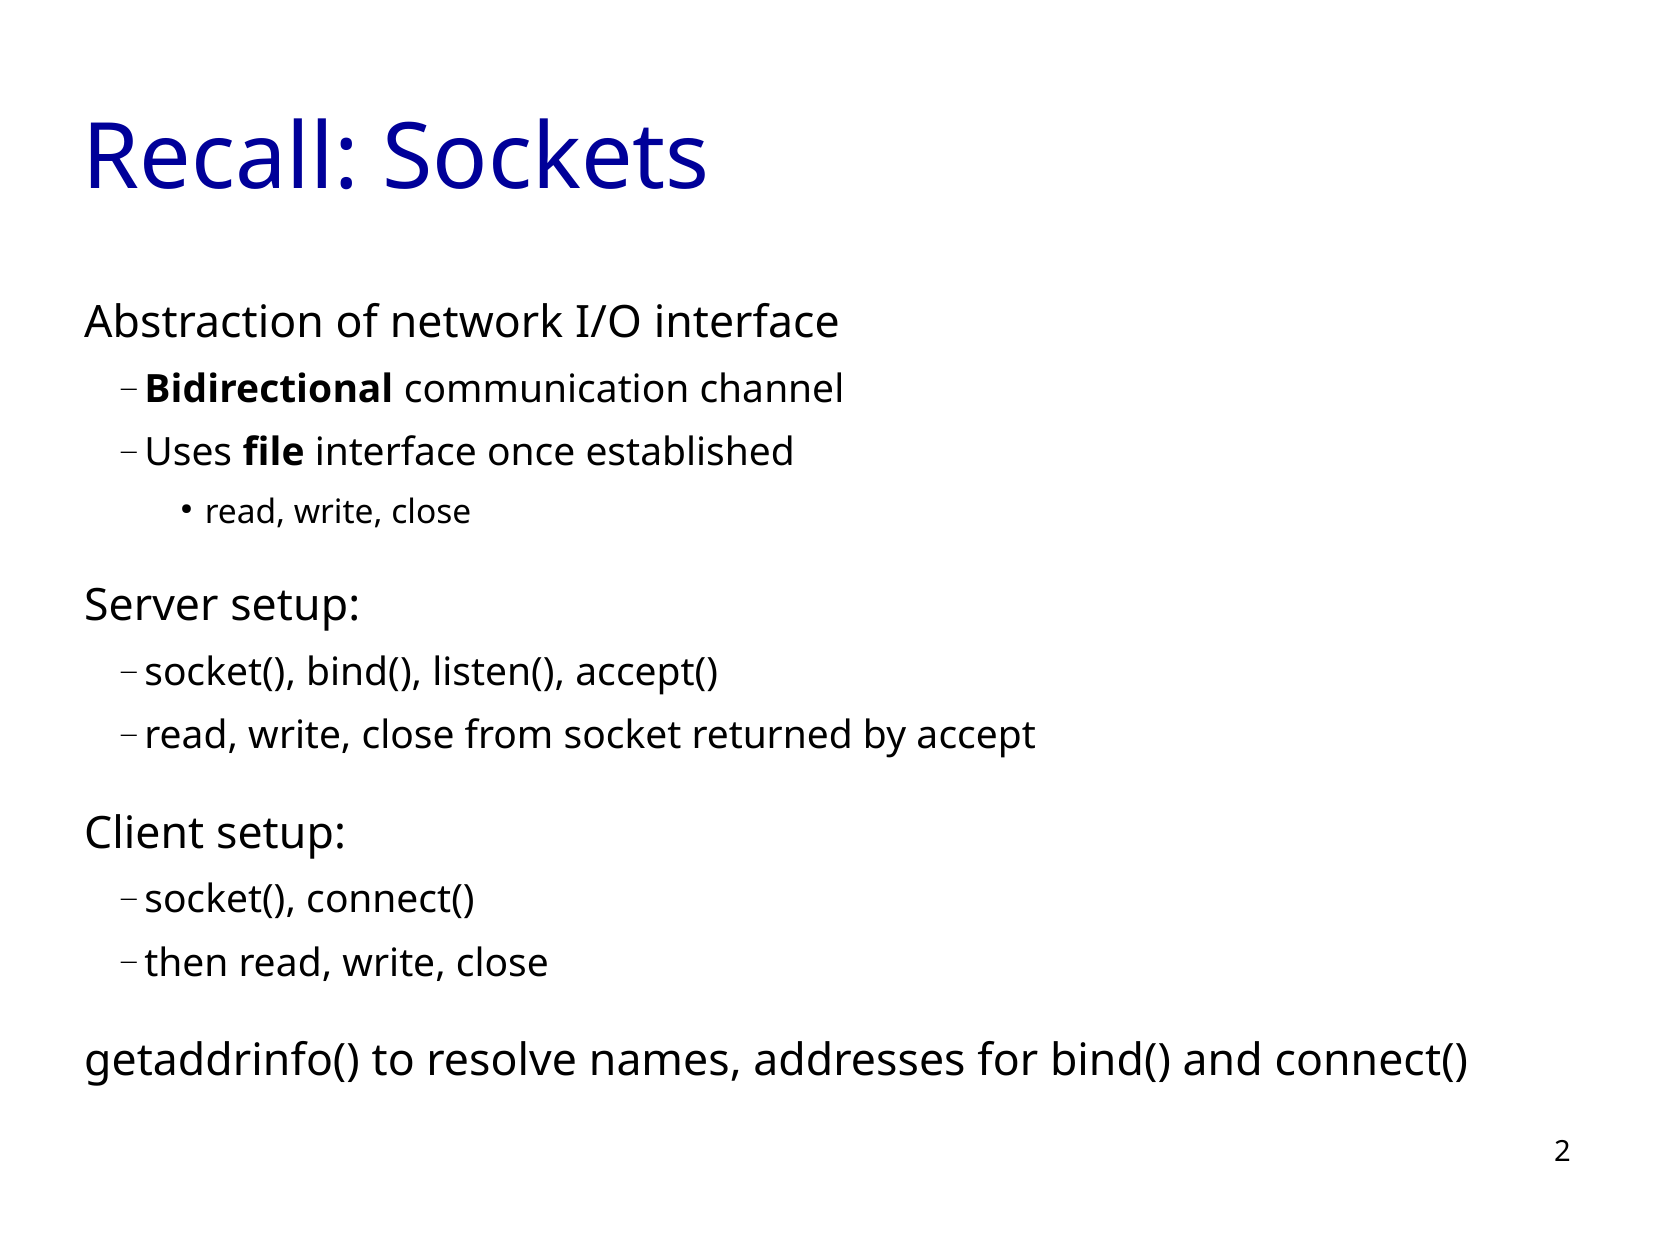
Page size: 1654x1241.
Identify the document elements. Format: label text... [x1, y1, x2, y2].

list Abstraction of network I/O interface Bidirectional communication channel Uses file interface once established read, write, close Server setup: socket(), bind(), listen(), accept() read, write, close from socket returned by accept Client setup: socket(), connect() then read, write, close getaddrinfo() to resolve names, addresses for bind() and connect() [60, 290, 1571, 1096]
title Recall: Sockets [82, 49, 1571, 257]
